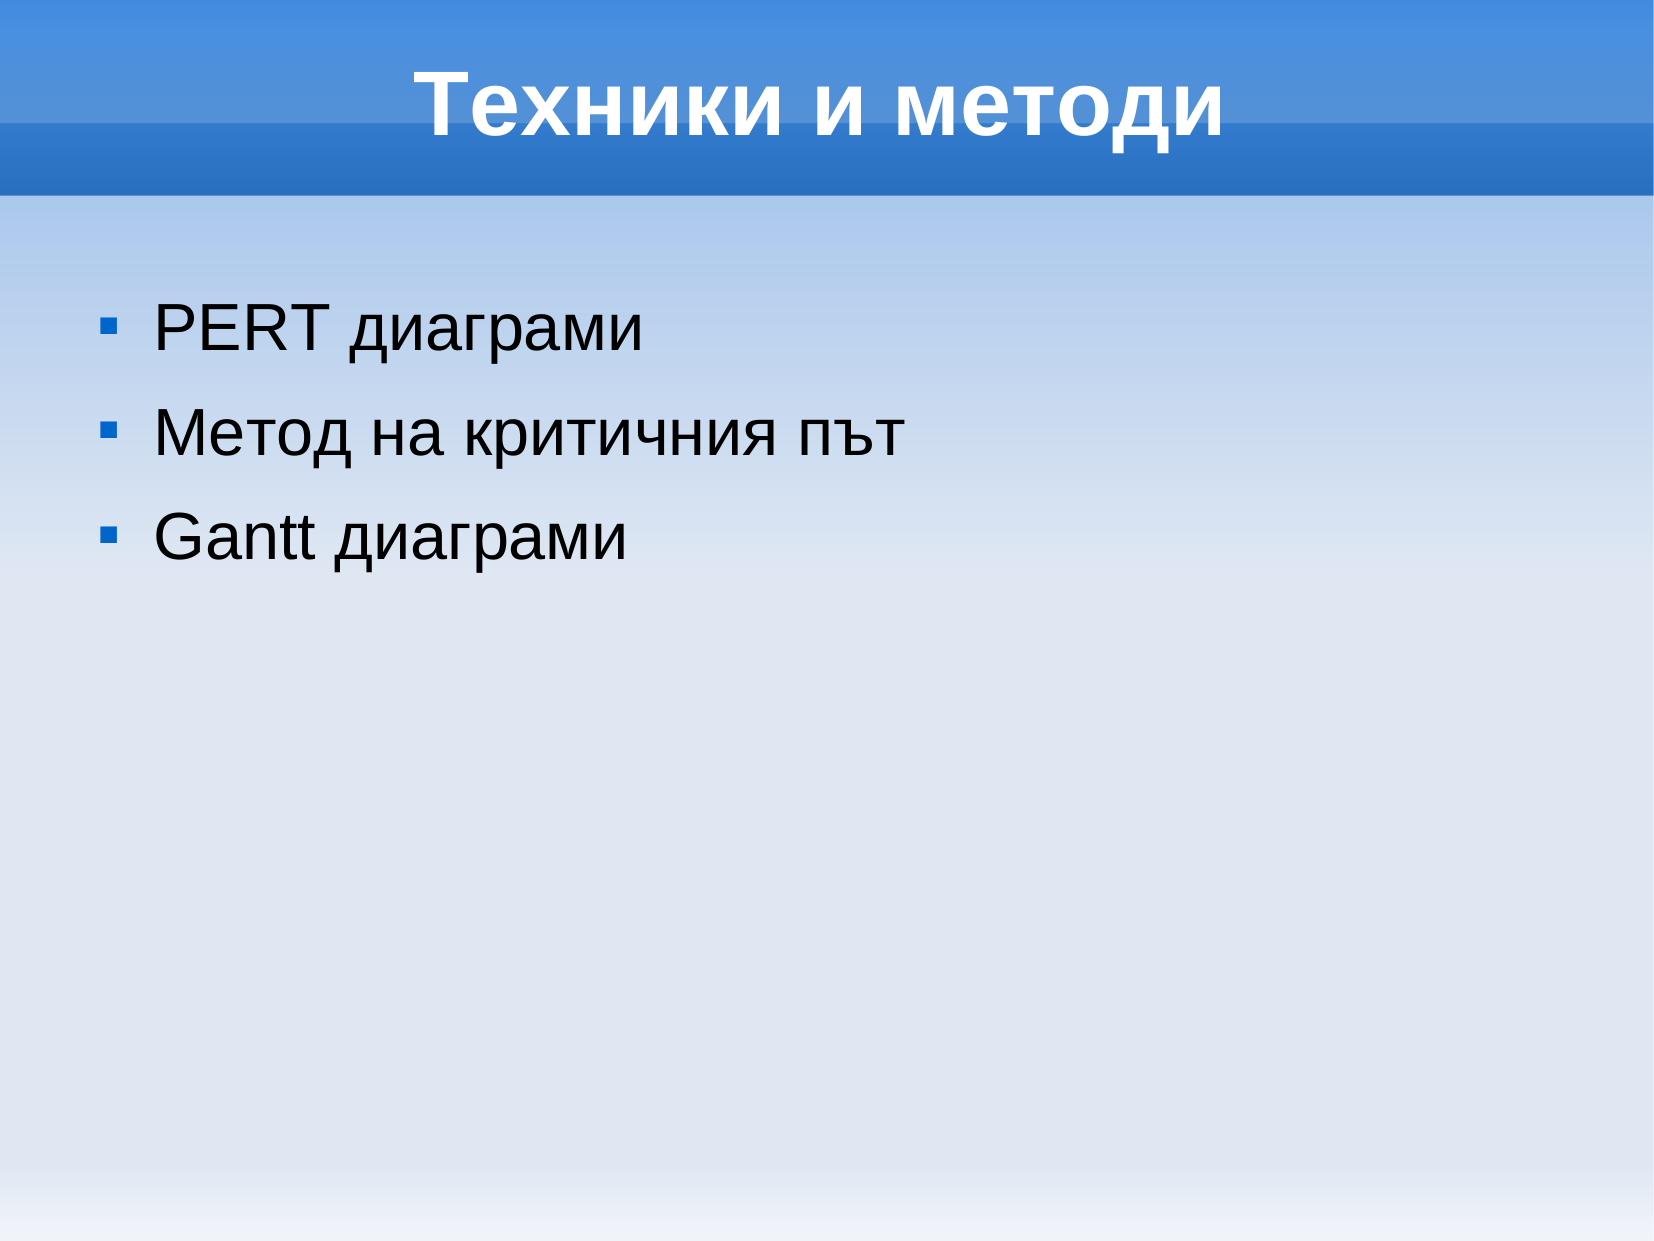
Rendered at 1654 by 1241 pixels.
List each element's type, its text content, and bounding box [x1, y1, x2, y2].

title Техники и методи [76, 7, 1565, 200]
picture [0, 0, 1654, 1241]
list PERT диаграми Метод на критичния път Gantt диаграми [82, 290, 1571, 1094]
